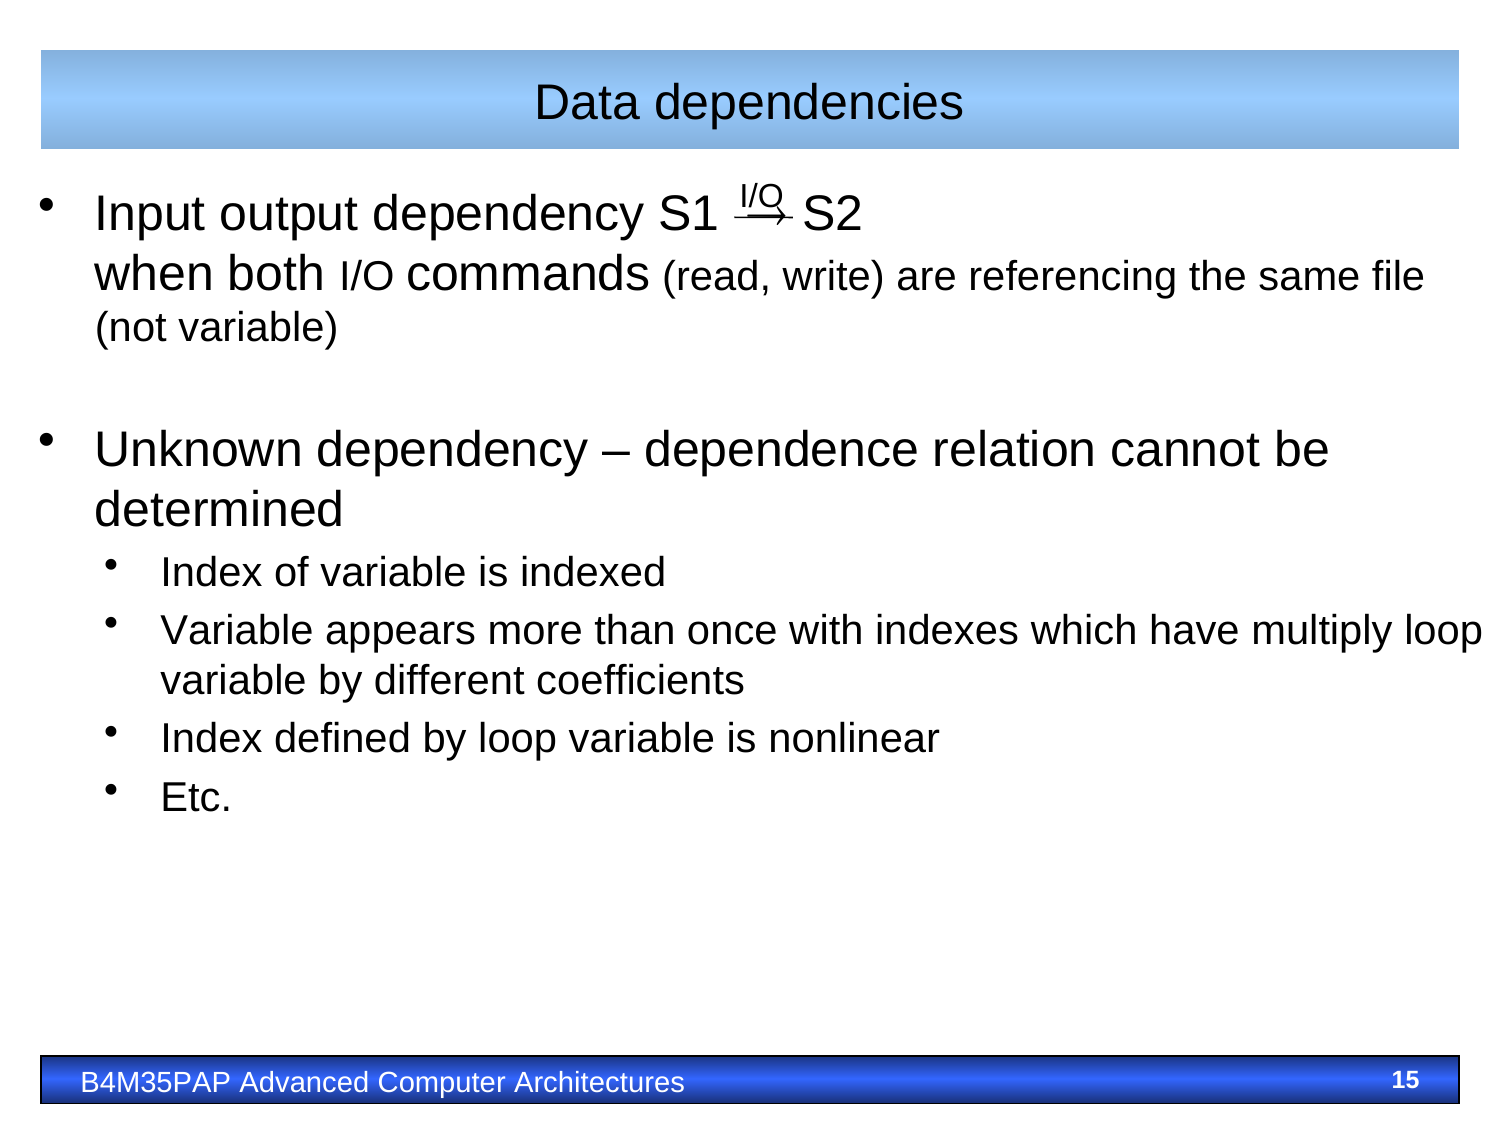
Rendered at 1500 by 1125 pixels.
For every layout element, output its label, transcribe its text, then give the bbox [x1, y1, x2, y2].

list Input output dependency S1  S2 when both I/O commands (read, write) are referencing the same file (not variable) Unknown dependency – dependence relation cannot be determined Index of variable is indexed Variable appears more than once with indexes which have multiply loop variable by different coefficients Index defined by loop variable is nonlinear Etc. [23, 172, 1500, 1000]
title Data dependencies [41, 50, 1459, 149]
text_box I/O [714, 167, 809, 222]
